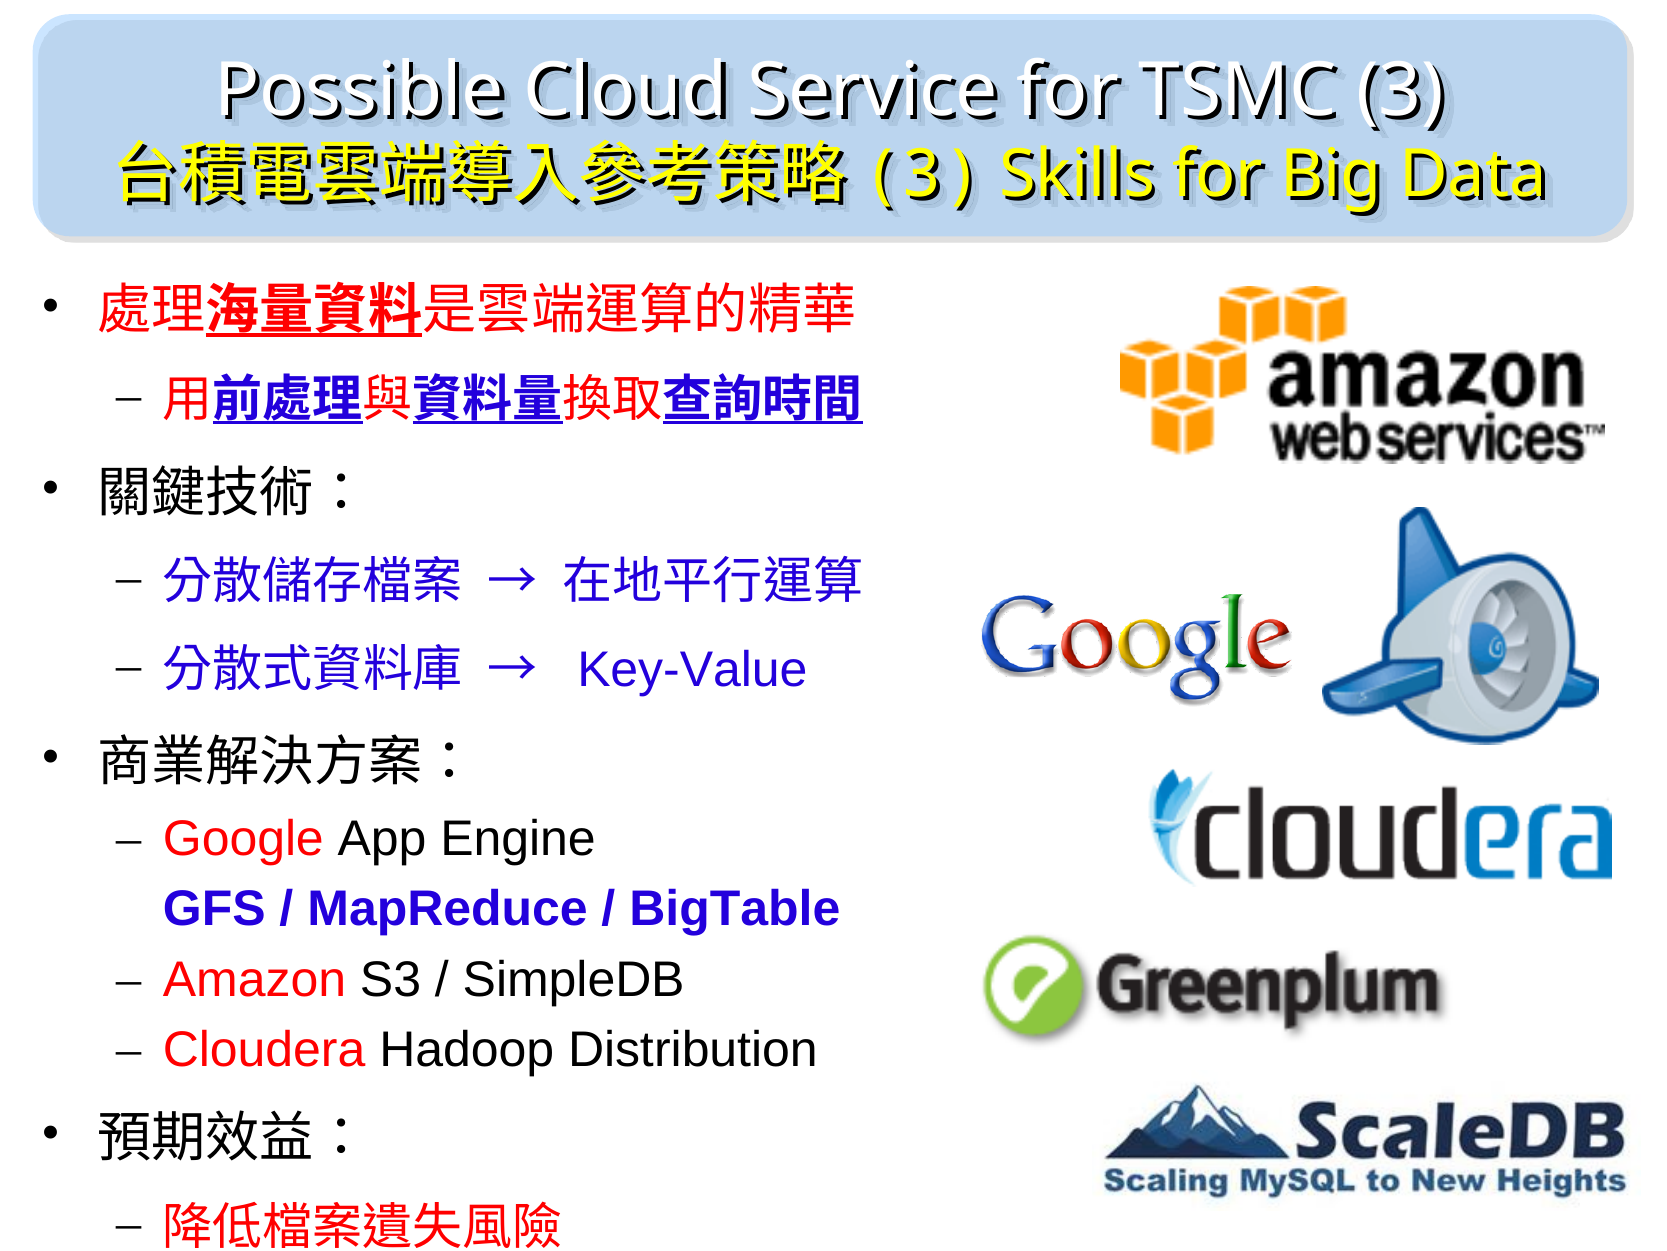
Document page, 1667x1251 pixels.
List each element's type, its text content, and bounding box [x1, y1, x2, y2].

picture [973, 590, 1300, 709]
picture [1322, 507, 1599, 745]
picture [1120, 286, 1605, 464]
list 處理海量資料是雲端運算的精華 用前處理與資料量換取查詢時間 關鍵技術： 分散儲存檔案 → 在地平行運算 分散式資料庫 → Key-Value 商業解決方案： Google App Engine GFS / MapReduce / BigTable Amazon S3 / SimpleDB Cloudera Hadoop Distribution 預期效益： 降低檔案遺失風險 降低資料傳輸成本 [40, 265, 910, 1231]
text_box Possible Cloud Service for TSMC (3) 台積電雲端導入參考策略(3) Skills for Big Data [32, 14, 1628, 237]
picture [979, 931, 1463, 1050]
picture [1092, 1070, 1641, 1211]
picture [1148, 768, 1612, 887]
